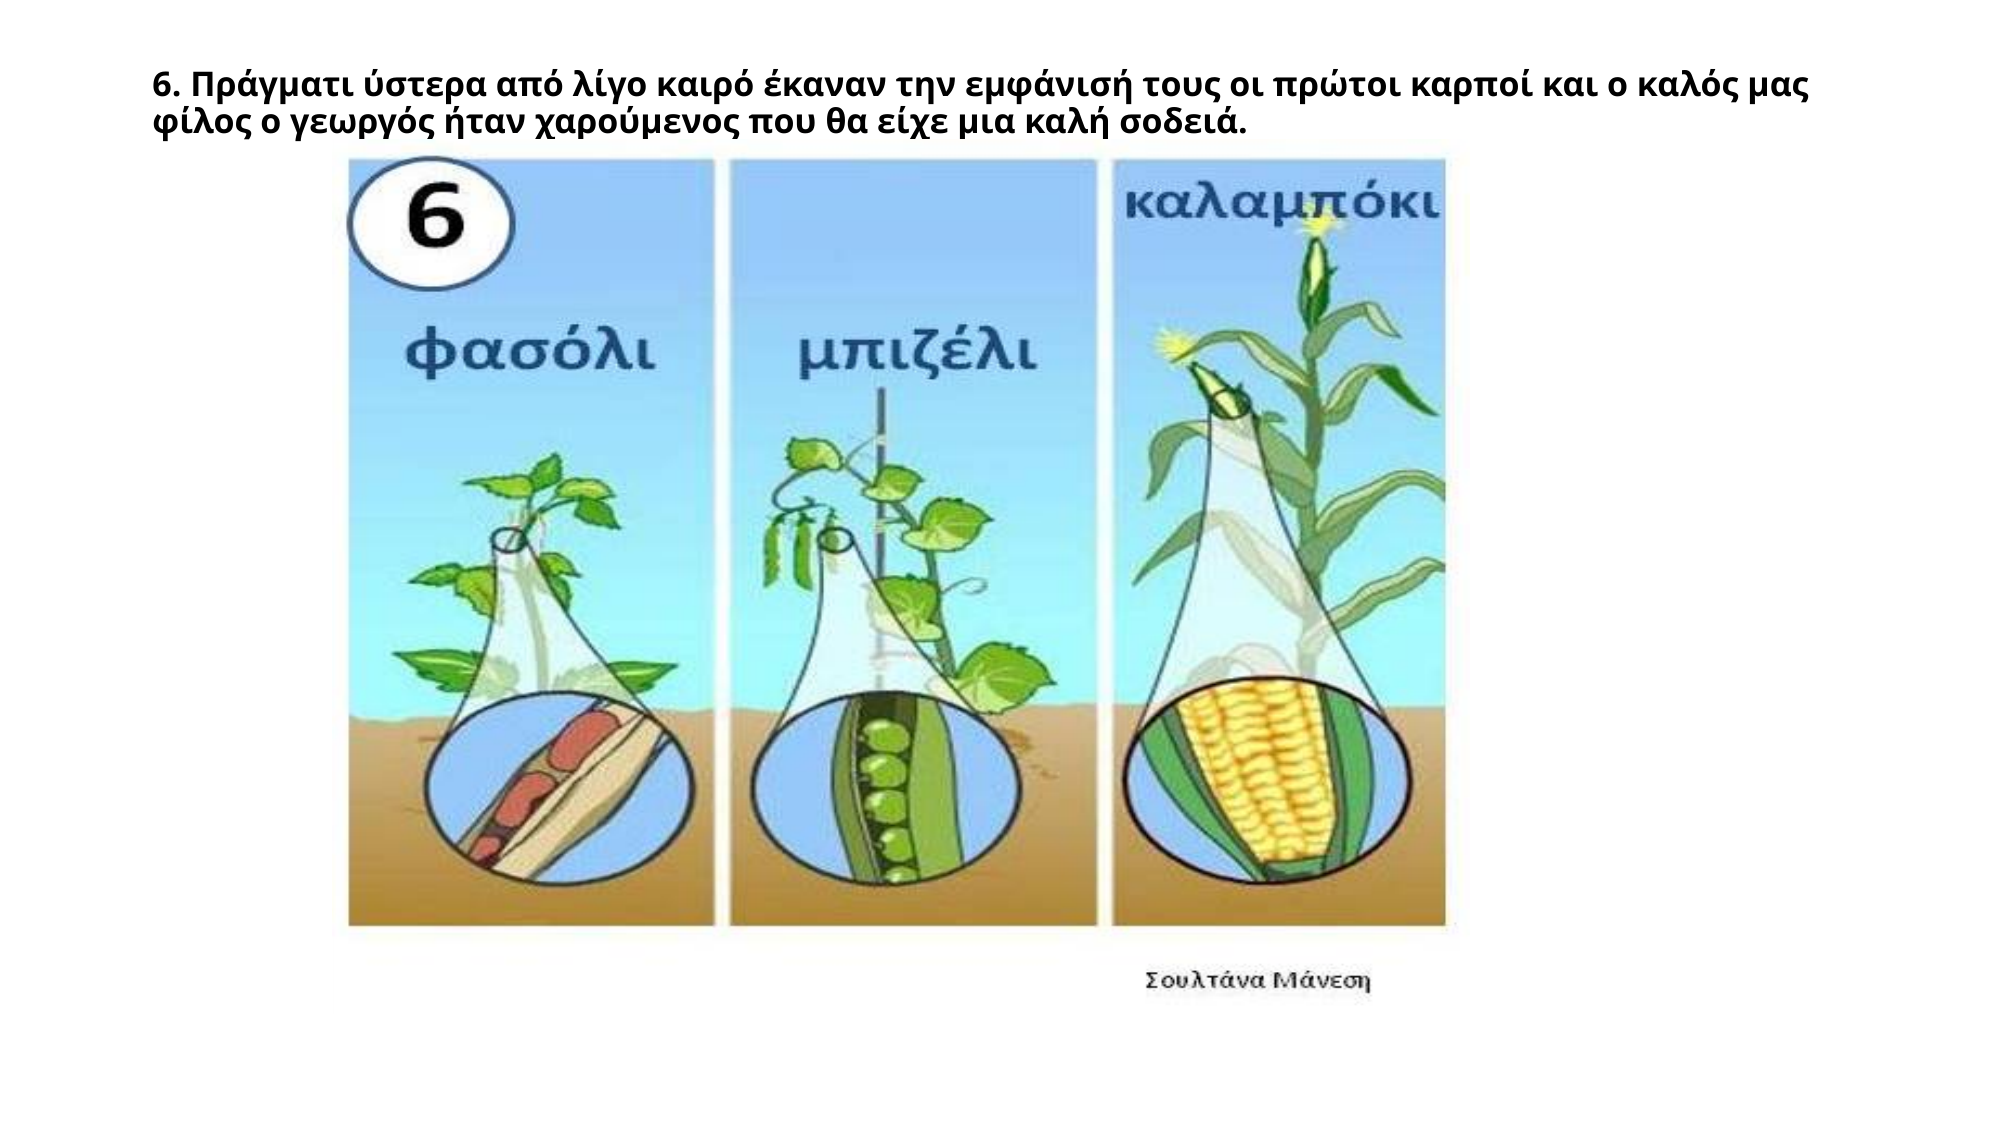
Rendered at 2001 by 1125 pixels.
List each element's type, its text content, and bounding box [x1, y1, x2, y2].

picture [332, 140, 1470, 1014]
title 6. Πράγματι ύστερα από λίγο καιρό έκαναν την εμφάνισή τους οι πρώτοι καρποί και ο καλός μας φίλος ο γεωργός ήταν χαρούμενος που θα είχε μια καλή σοδειά. [137, 59, 1863, 278]
